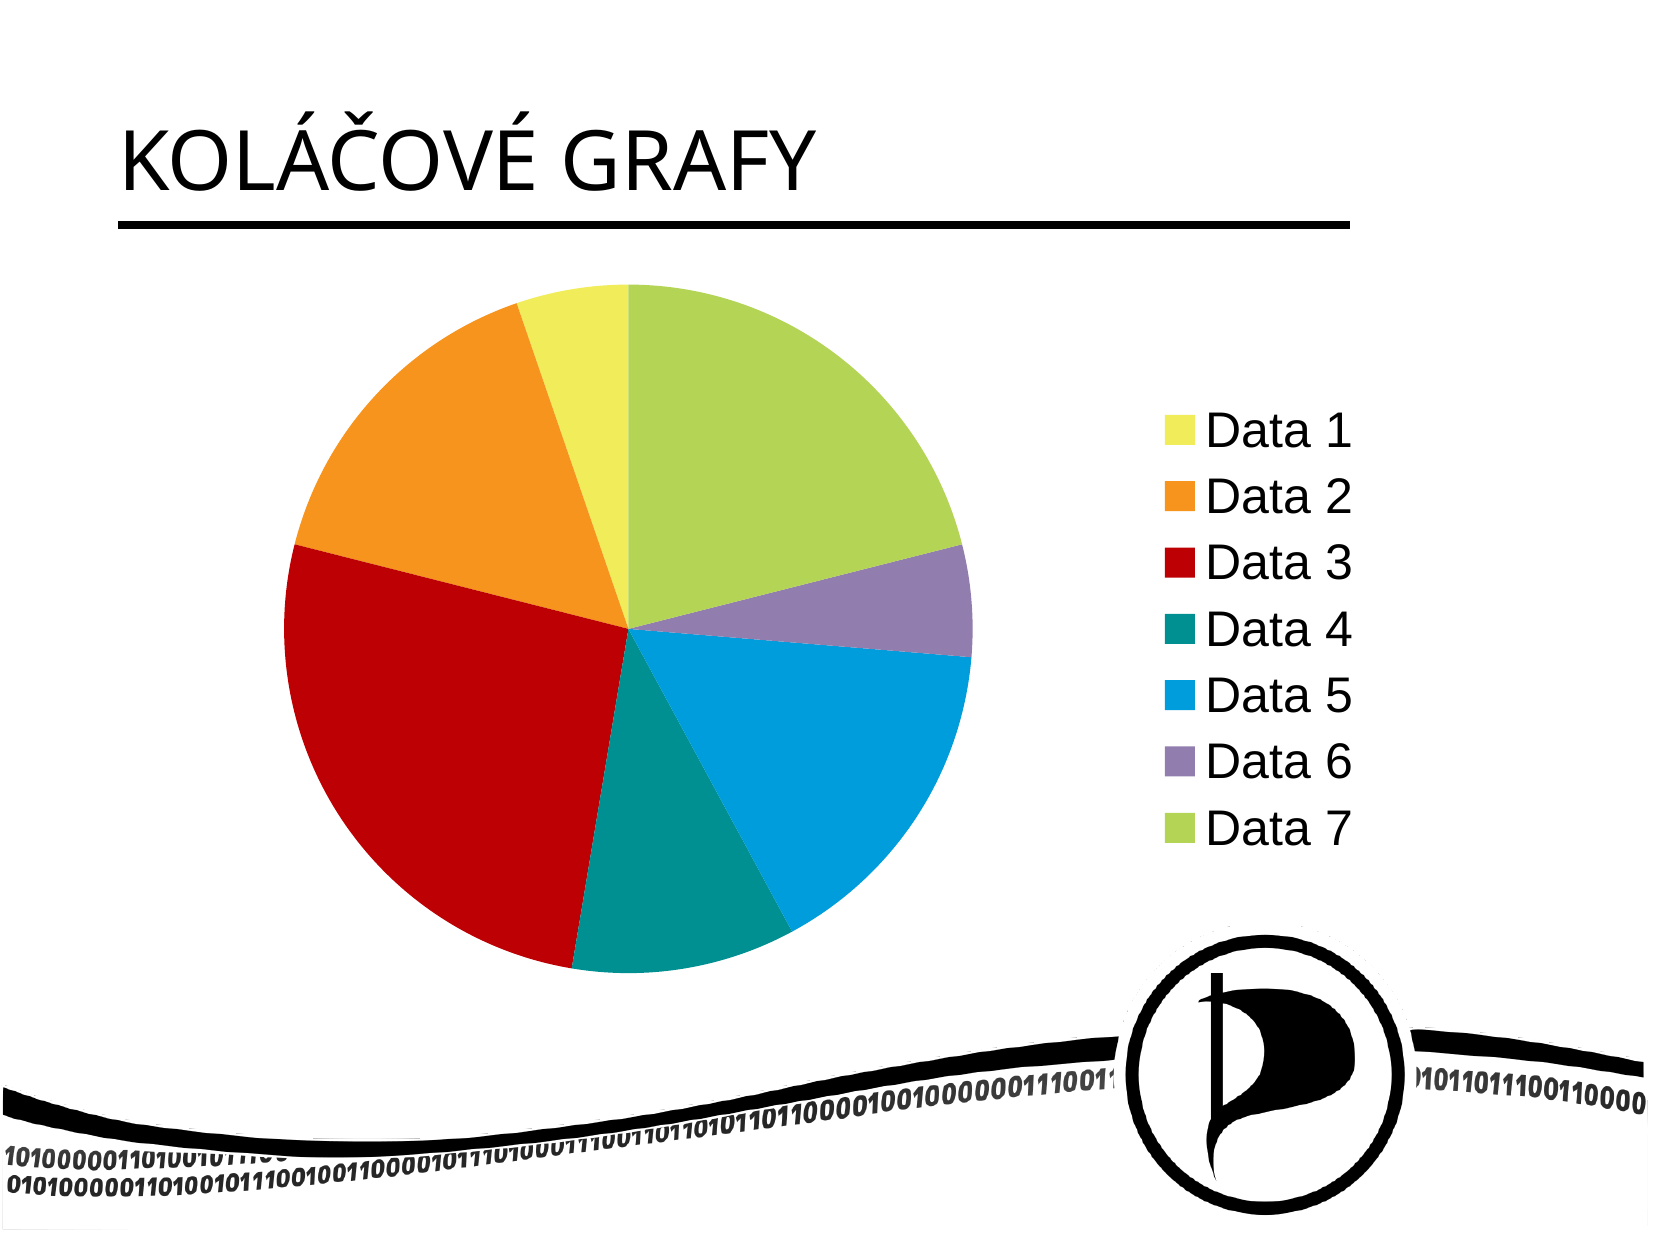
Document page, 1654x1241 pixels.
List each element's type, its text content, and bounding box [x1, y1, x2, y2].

chart [108, 270, 1384, 988]
picture [0, 922, 1648, 1230]
title KOLÁČOVÉ GRAFY [118, 8, 1576, 216]
